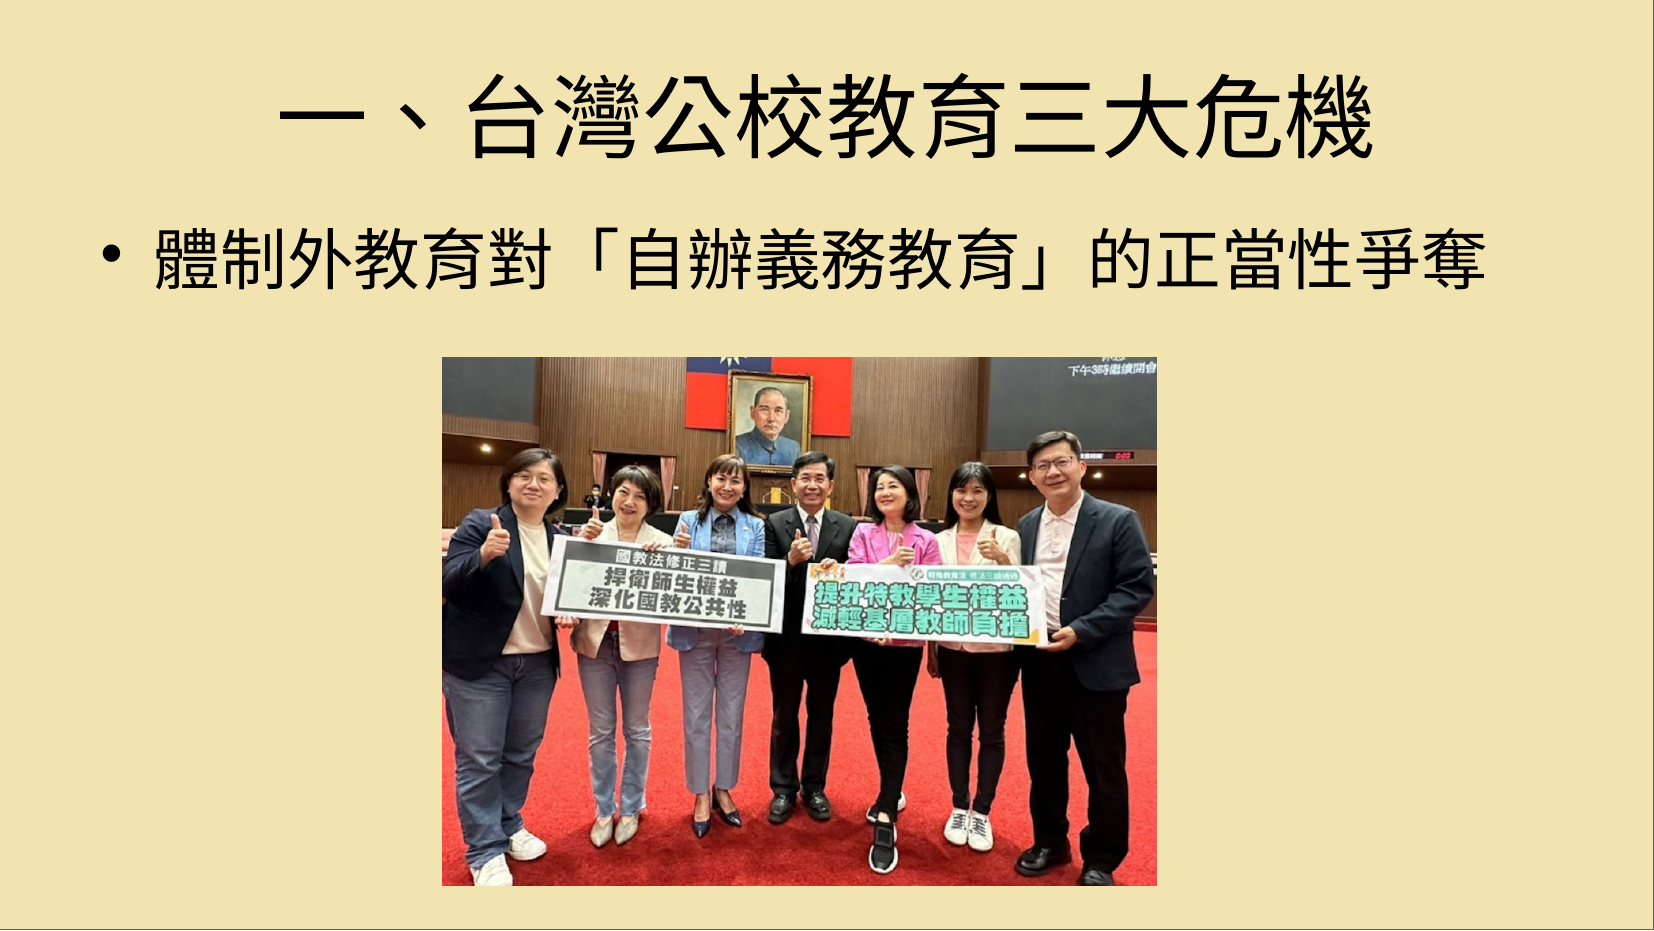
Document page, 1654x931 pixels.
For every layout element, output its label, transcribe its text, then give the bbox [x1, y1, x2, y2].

list 體制外教育對「自辦義務教育」的正當性爭奪 [82, 217, 1571, 757]
picture [442, 357, 1157, 886]
title 一、台灣公校教育三大危機 [82, 37, 1571, 193]
